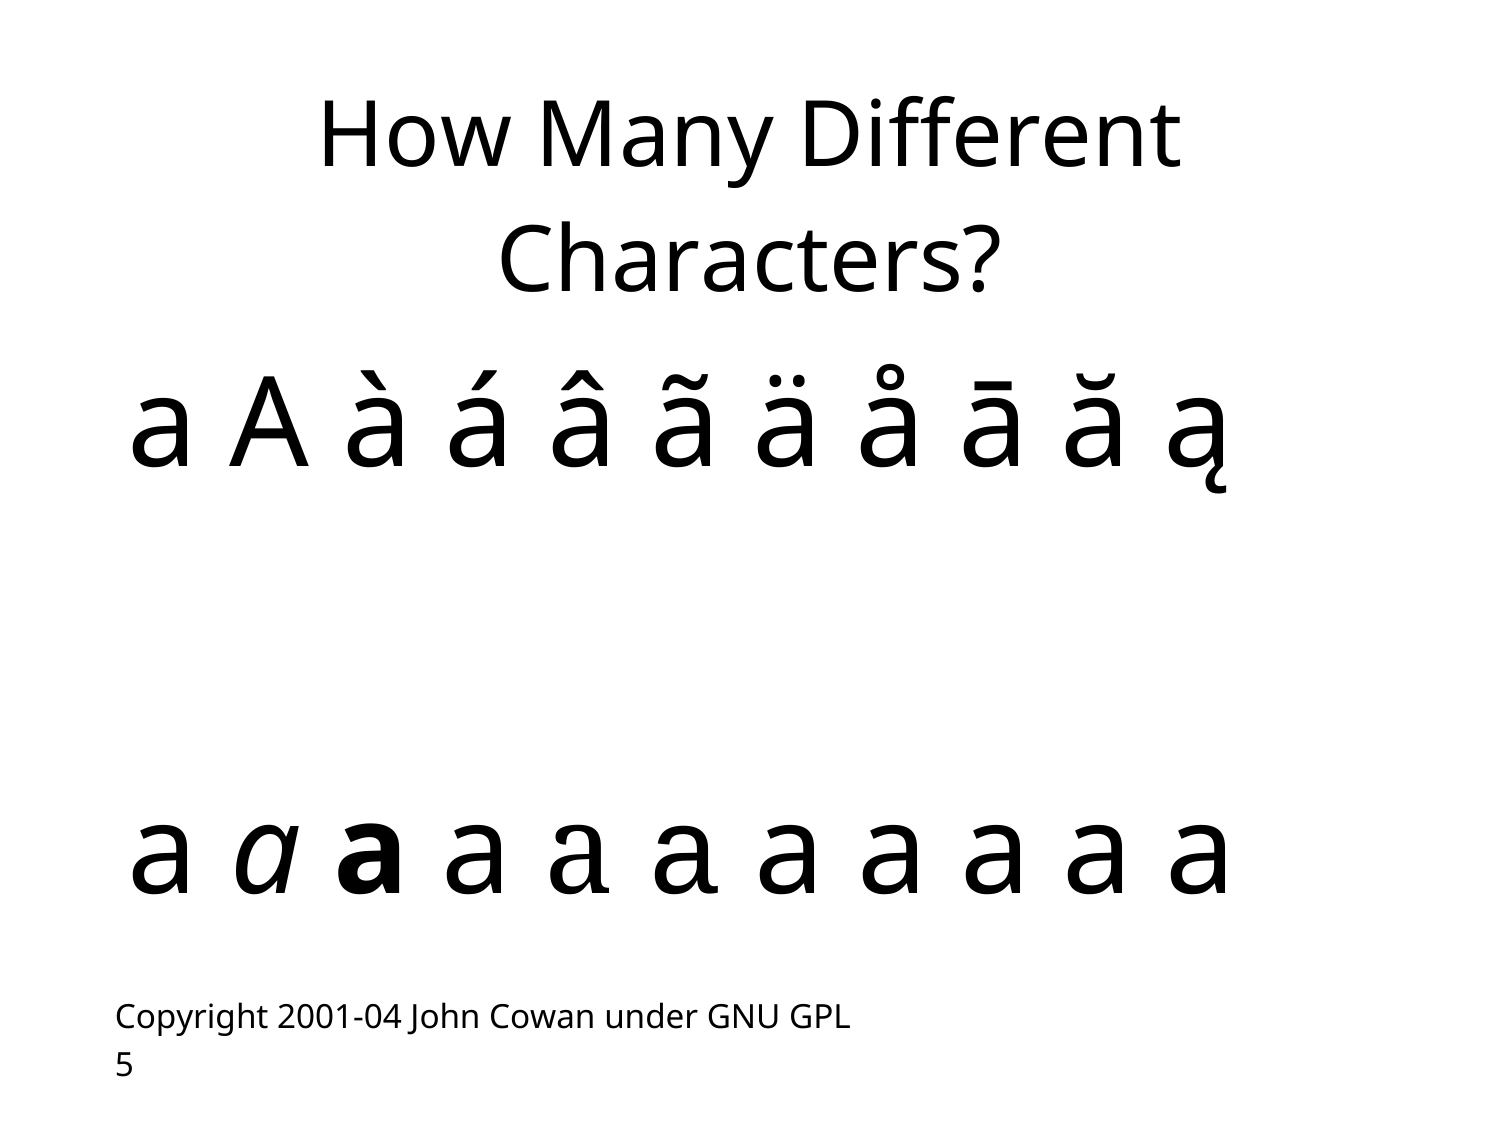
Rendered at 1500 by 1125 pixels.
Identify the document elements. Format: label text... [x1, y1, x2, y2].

list a A à á â ã ä å ā ă ą a a a a a a a a a a a [112, 324, 1388, 1000]
title How Many Different Characters? [112, 79, 1388, 308]
